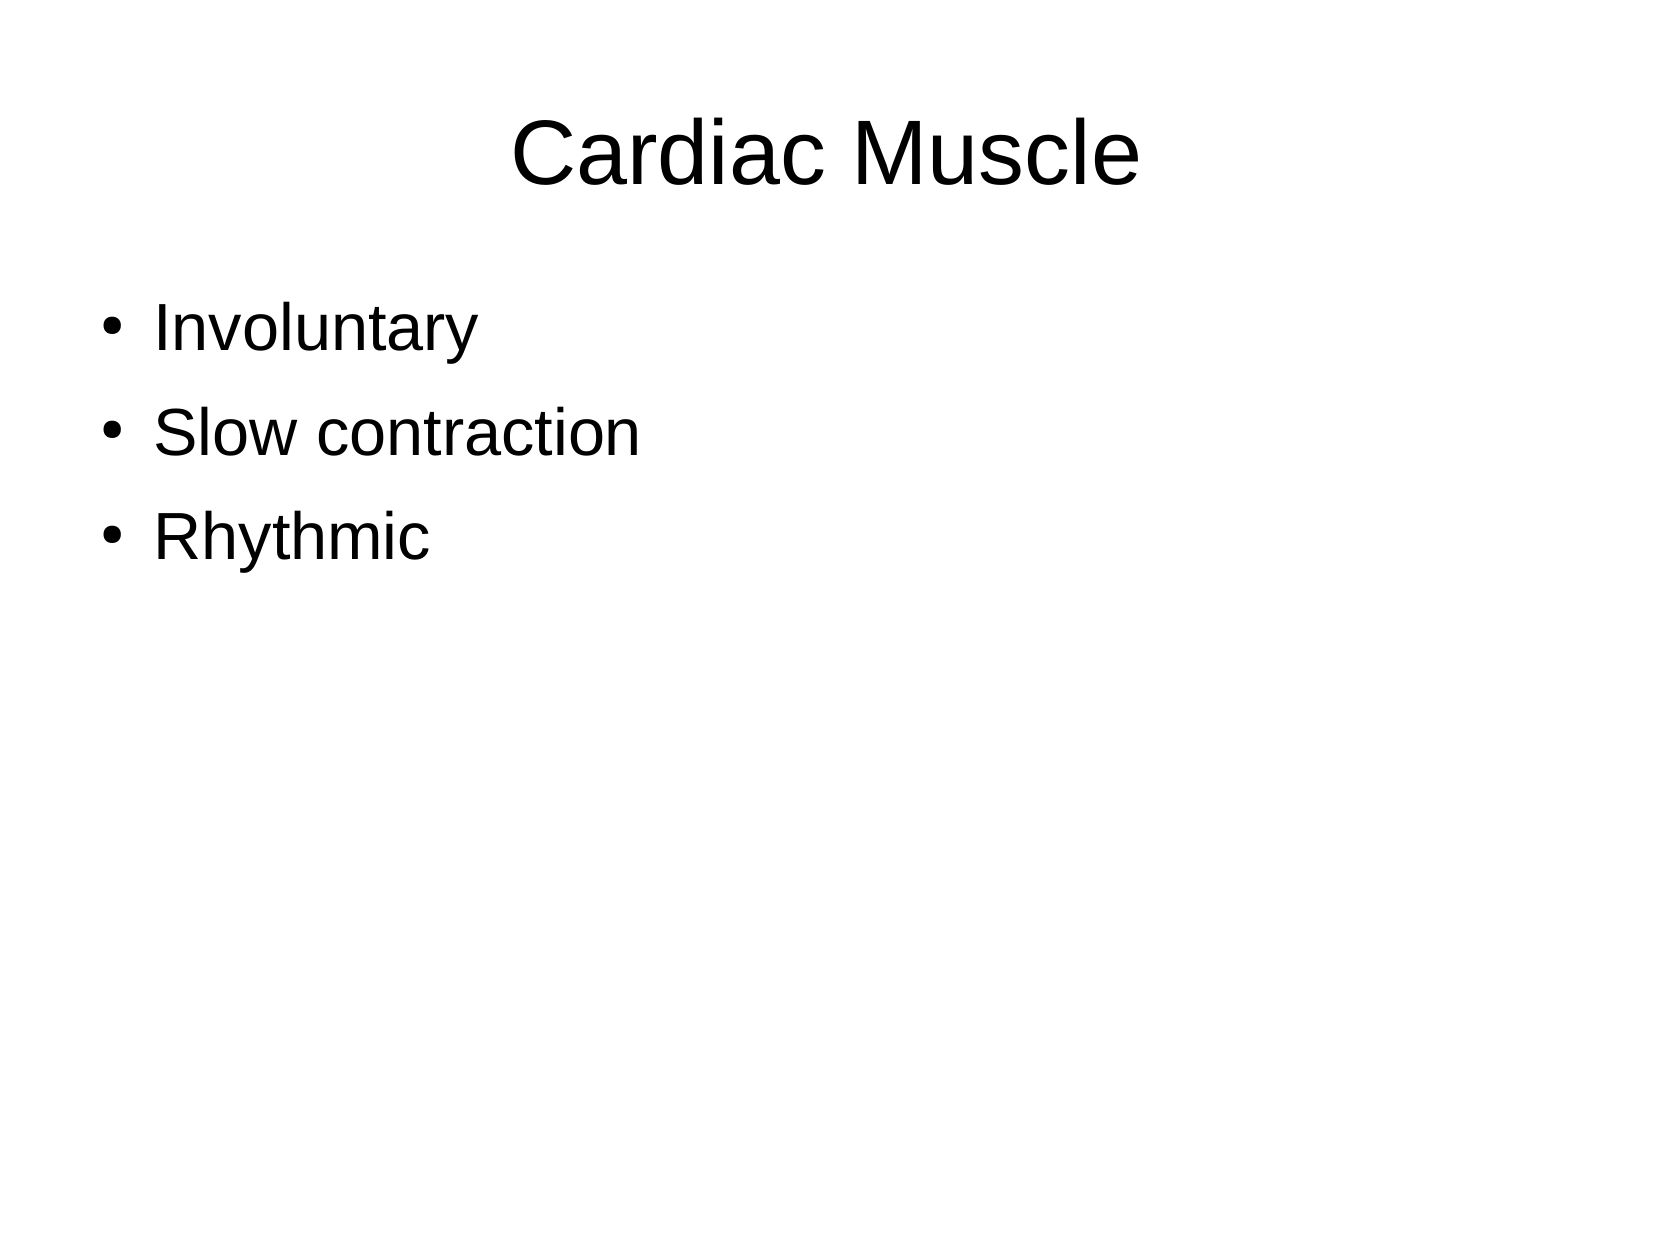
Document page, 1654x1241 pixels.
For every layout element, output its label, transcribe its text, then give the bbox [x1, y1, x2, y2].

title Cardiac Muscle [82, 49, 1571, 257]
list Involuntary Slow contraction Rhythmic [82, 290, 1571, 1109]
